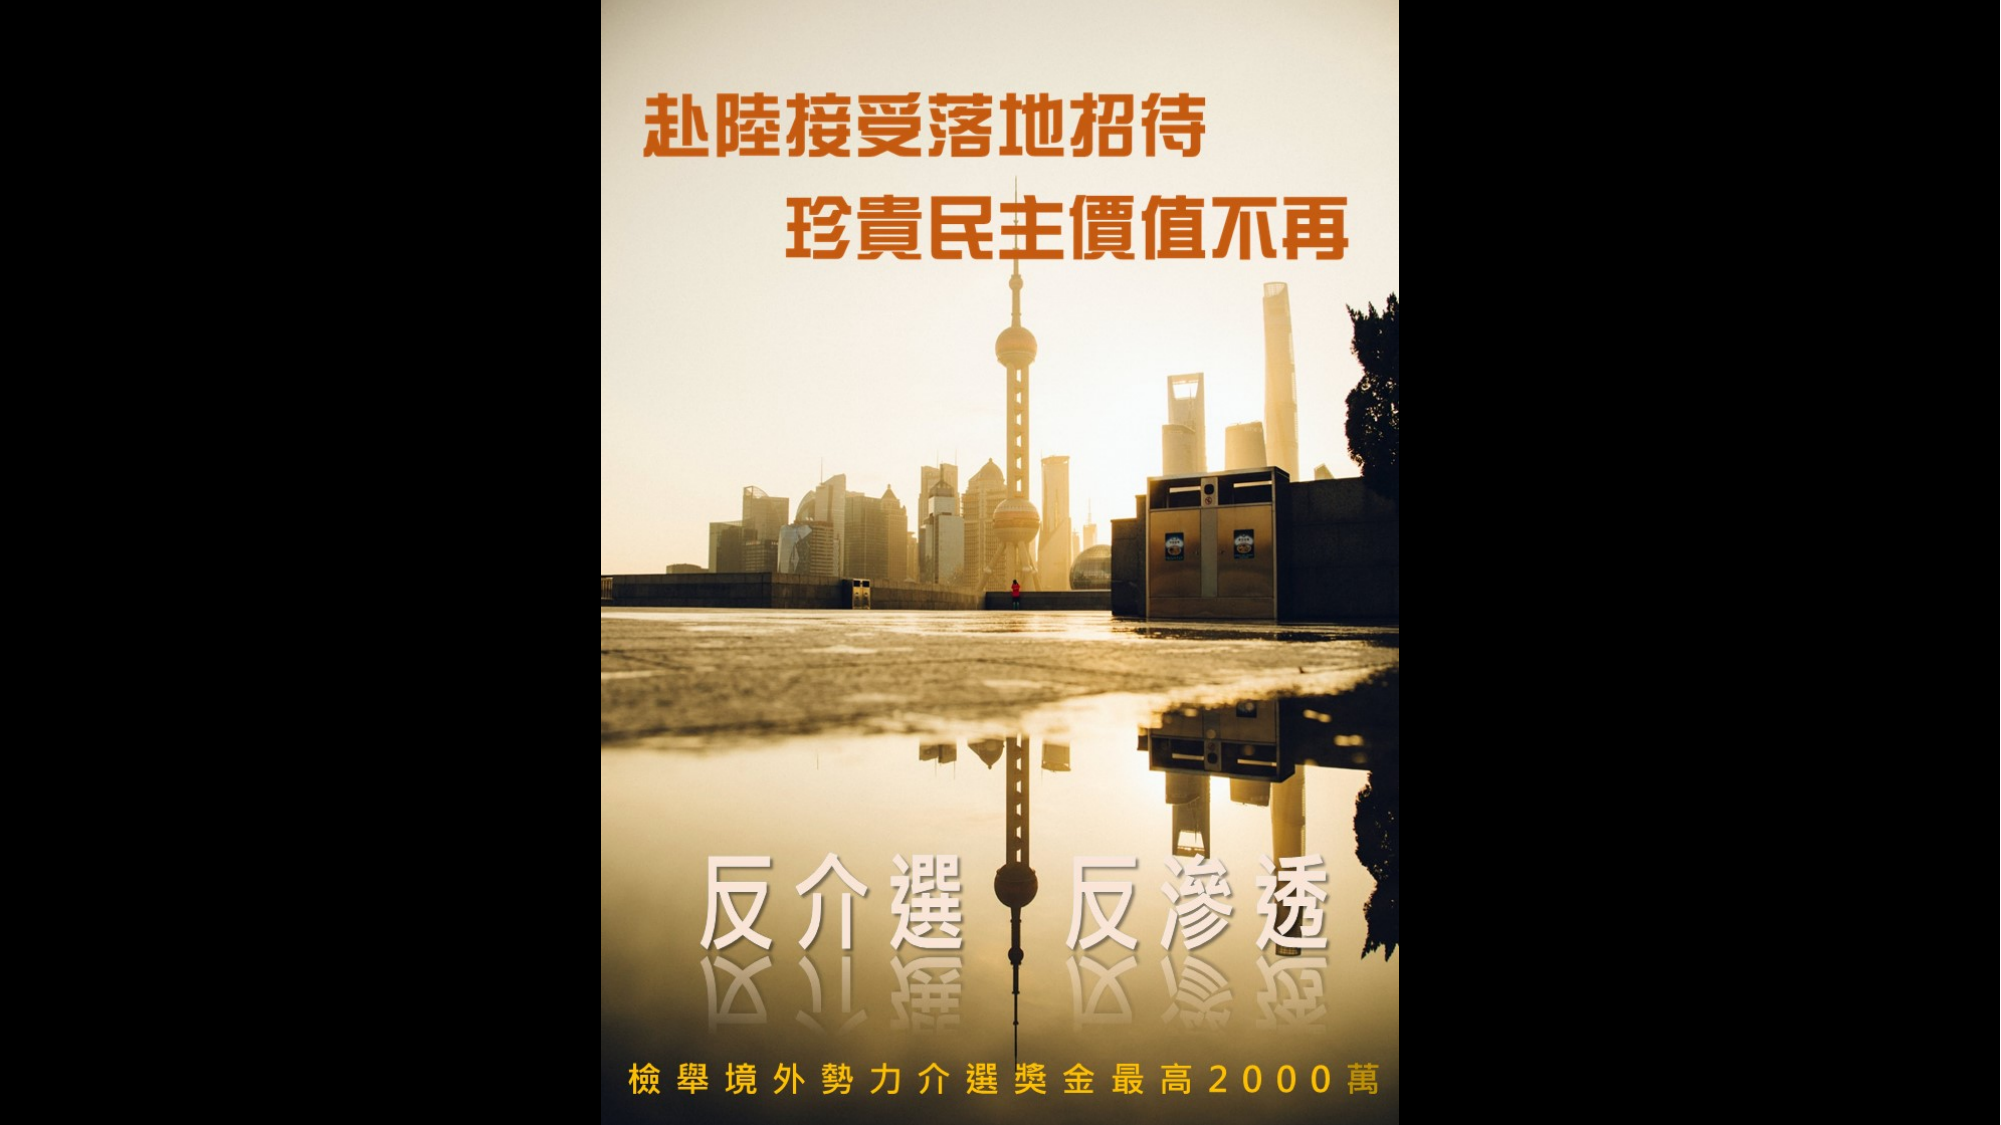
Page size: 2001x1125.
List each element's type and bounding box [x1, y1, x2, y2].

picture [601, 0, 1399, 1125]
